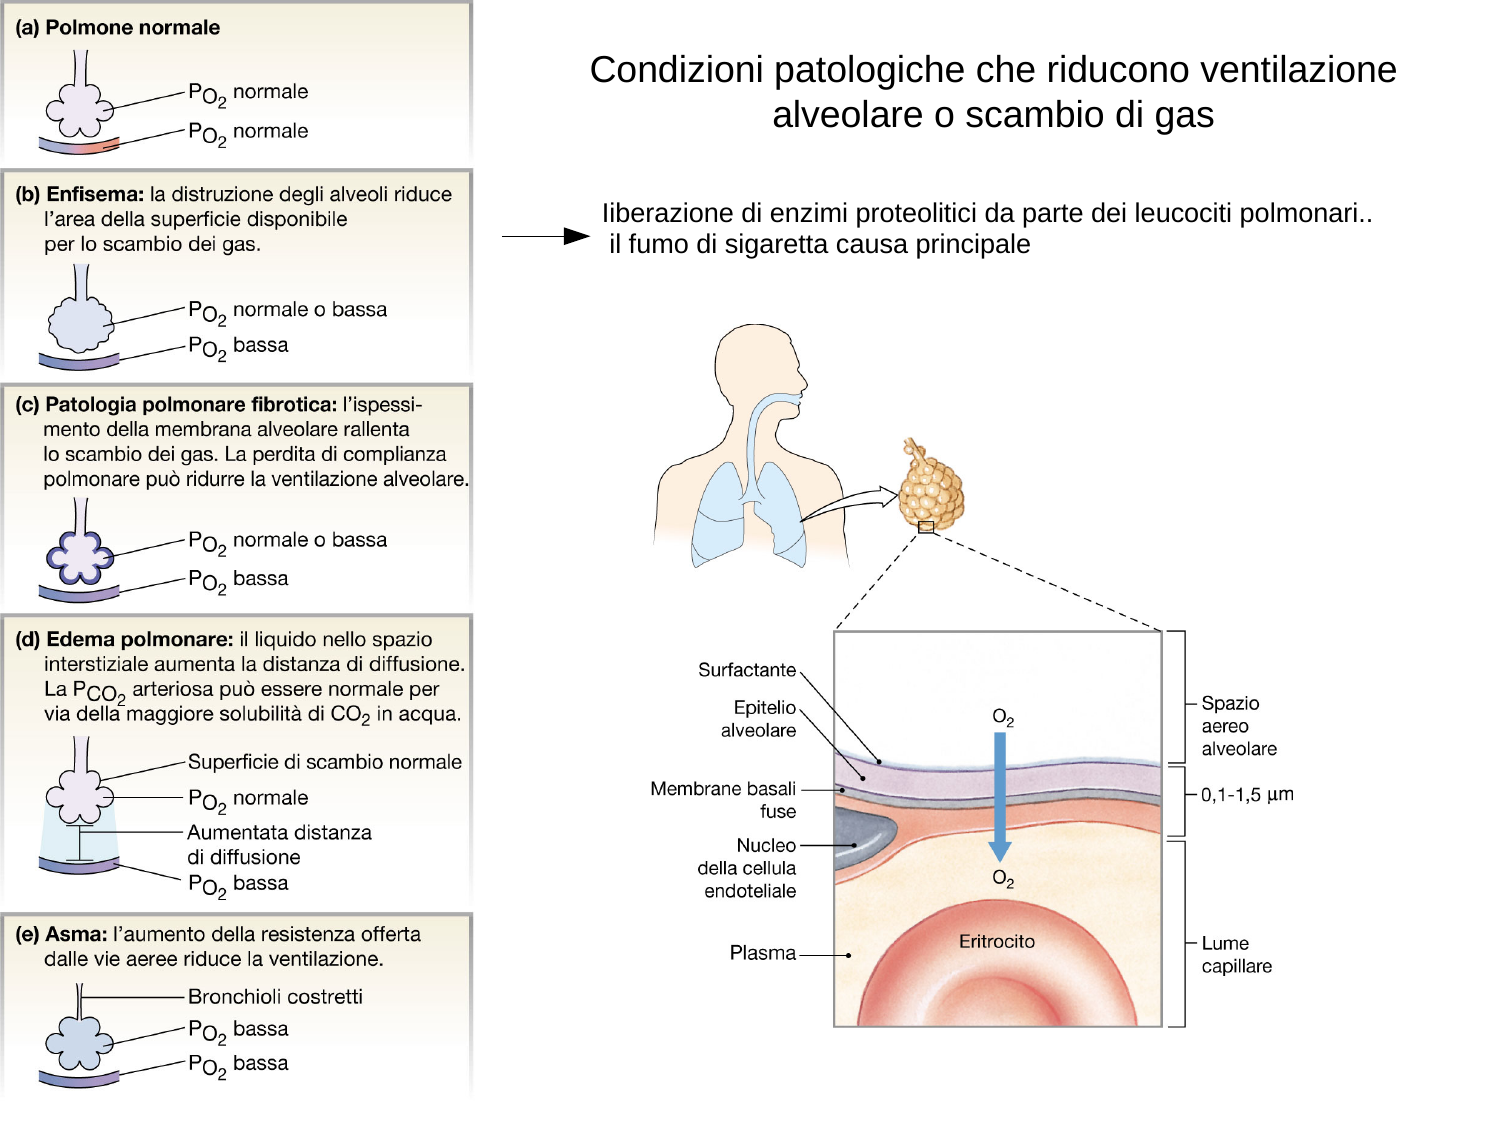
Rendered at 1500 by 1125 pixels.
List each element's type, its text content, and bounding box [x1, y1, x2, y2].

picture [0, 0, 475, 1102]
picture [650, 324, 1293, 1028]
text_box Iiberazione di enzimi proteolitici da parte dei leucociti polmonari.. il fumo di sigaretta causa principale [587, 190, 1388, 266]
text_box Condizioni patologiche che riducono ventilazione alveolare o scambio di gas [512, 37, 1475, 143]
